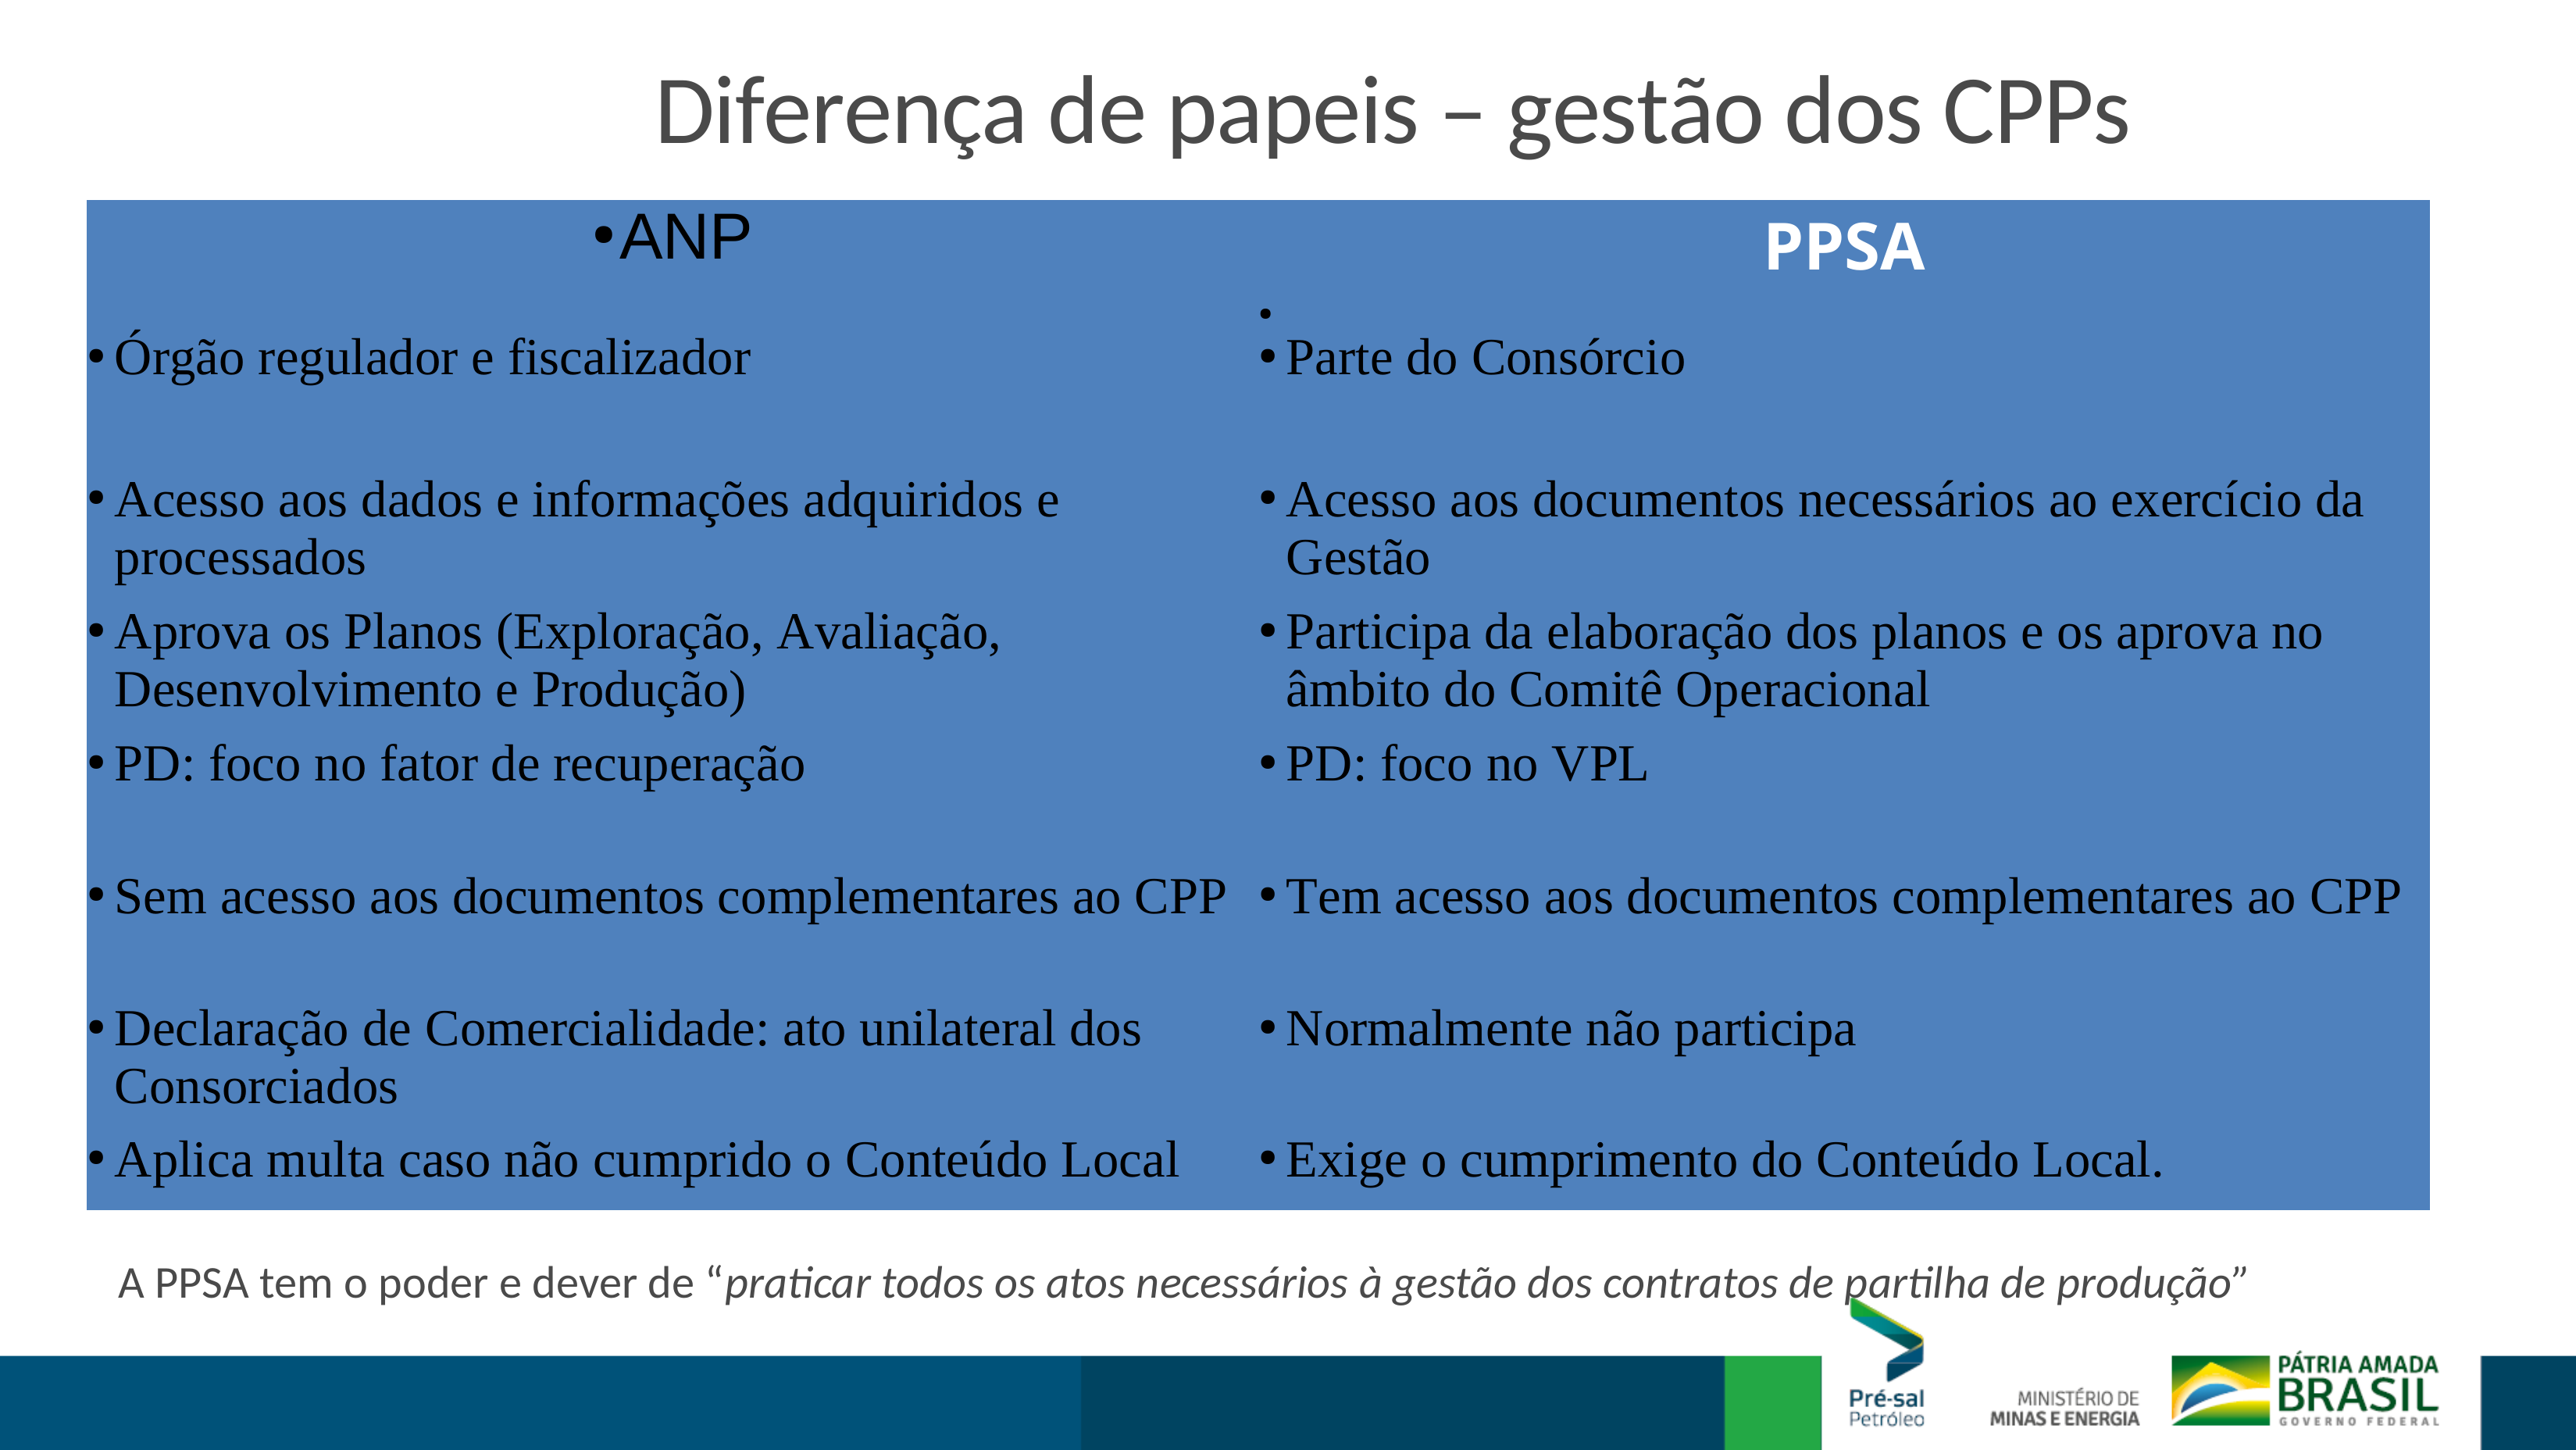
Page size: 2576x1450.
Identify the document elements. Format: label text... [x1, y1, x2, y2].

text_box A PPSA tem o poder e dever de “praticar todos os atos necessários à gestão dos contratos de partilha de produção” [106, 1246, 2301, 1314]
table_cell Declaração de Comercialidade: ato unilateral dos Consorciados [87, 999, 1258, 1130]
table_cell PD: foco no VPL [1258, 735, 2430, 867]
table_cell Acesso aos documentos necessários ao exercício da Gestão [1258, 470, 2430, 602]
table_cell PD: foco no fator de recuperação [87, 735, 1258, 867]
table_cell Participa da elaboração dos planos e os aprova no âmbito do Comitê Operacional [1258, 602, 2430, 735]
table_cell Órgão regulador e fiscalizador [87, 328, 1258, 470]
table_cell Tem acesso aos documentos complementares ao CPP [1258, 867, 2430, 999]
table_cell Acesso aos dados e informações adquiridos e processados [87, 470, 1258, 602]
table_cell Aprova os Planos (Exploração, Avaliação, Desenvolvimento e Produção) [87, 602, 1258, 735]
table_cell Aplica multa caso não cumprido o Conteúdo Local [87, 1130, 1258, 1210]
table_header ANP [87, 200, 1258, 328]
table_cell Exige o cumprimento do Conteúdo Local. [1258, 1130, 2430, 1210]
table_cell Normalmente não participa [1258, 999, 2430, 1130]
table_header PPSA [1258, 200, 2430, 328]
title Diferença de papeis – gestão dos CPPs [653, 35, 2489, 164]
table_cell Parte do Consórcio [1258, 328, 2430, 470]
table_cell Sem acesso aos documentos complementares ao CPP [87, 867, 1258, 999]
